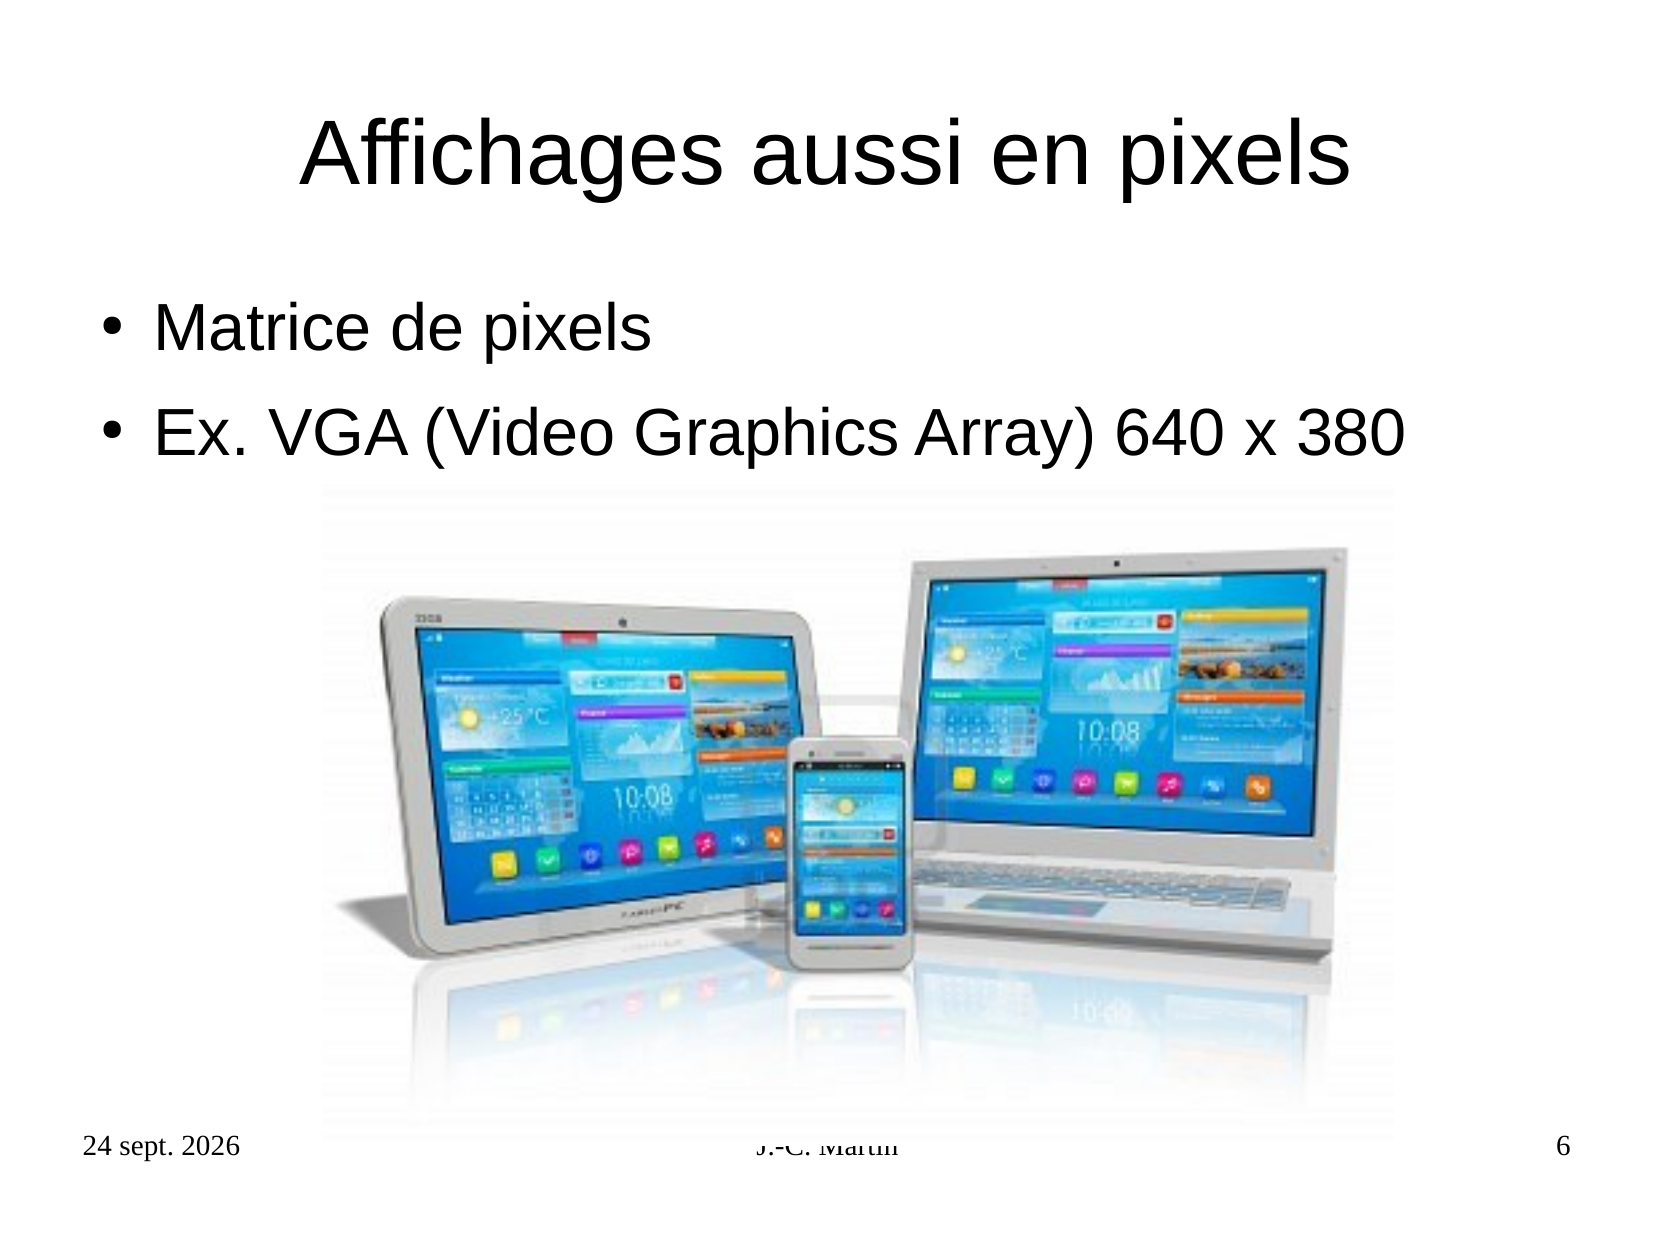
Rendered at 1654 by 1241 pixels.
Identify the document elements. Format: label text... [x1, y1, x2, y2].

title Affichages aussi en pixels [82, 49, 1571, 257]
picture [322, 484, 1394, 1146]
list Matrice de pixels Ex. VGA (Video Graphics Array) 640 x 380 [82, 290, 1571, 1010]
